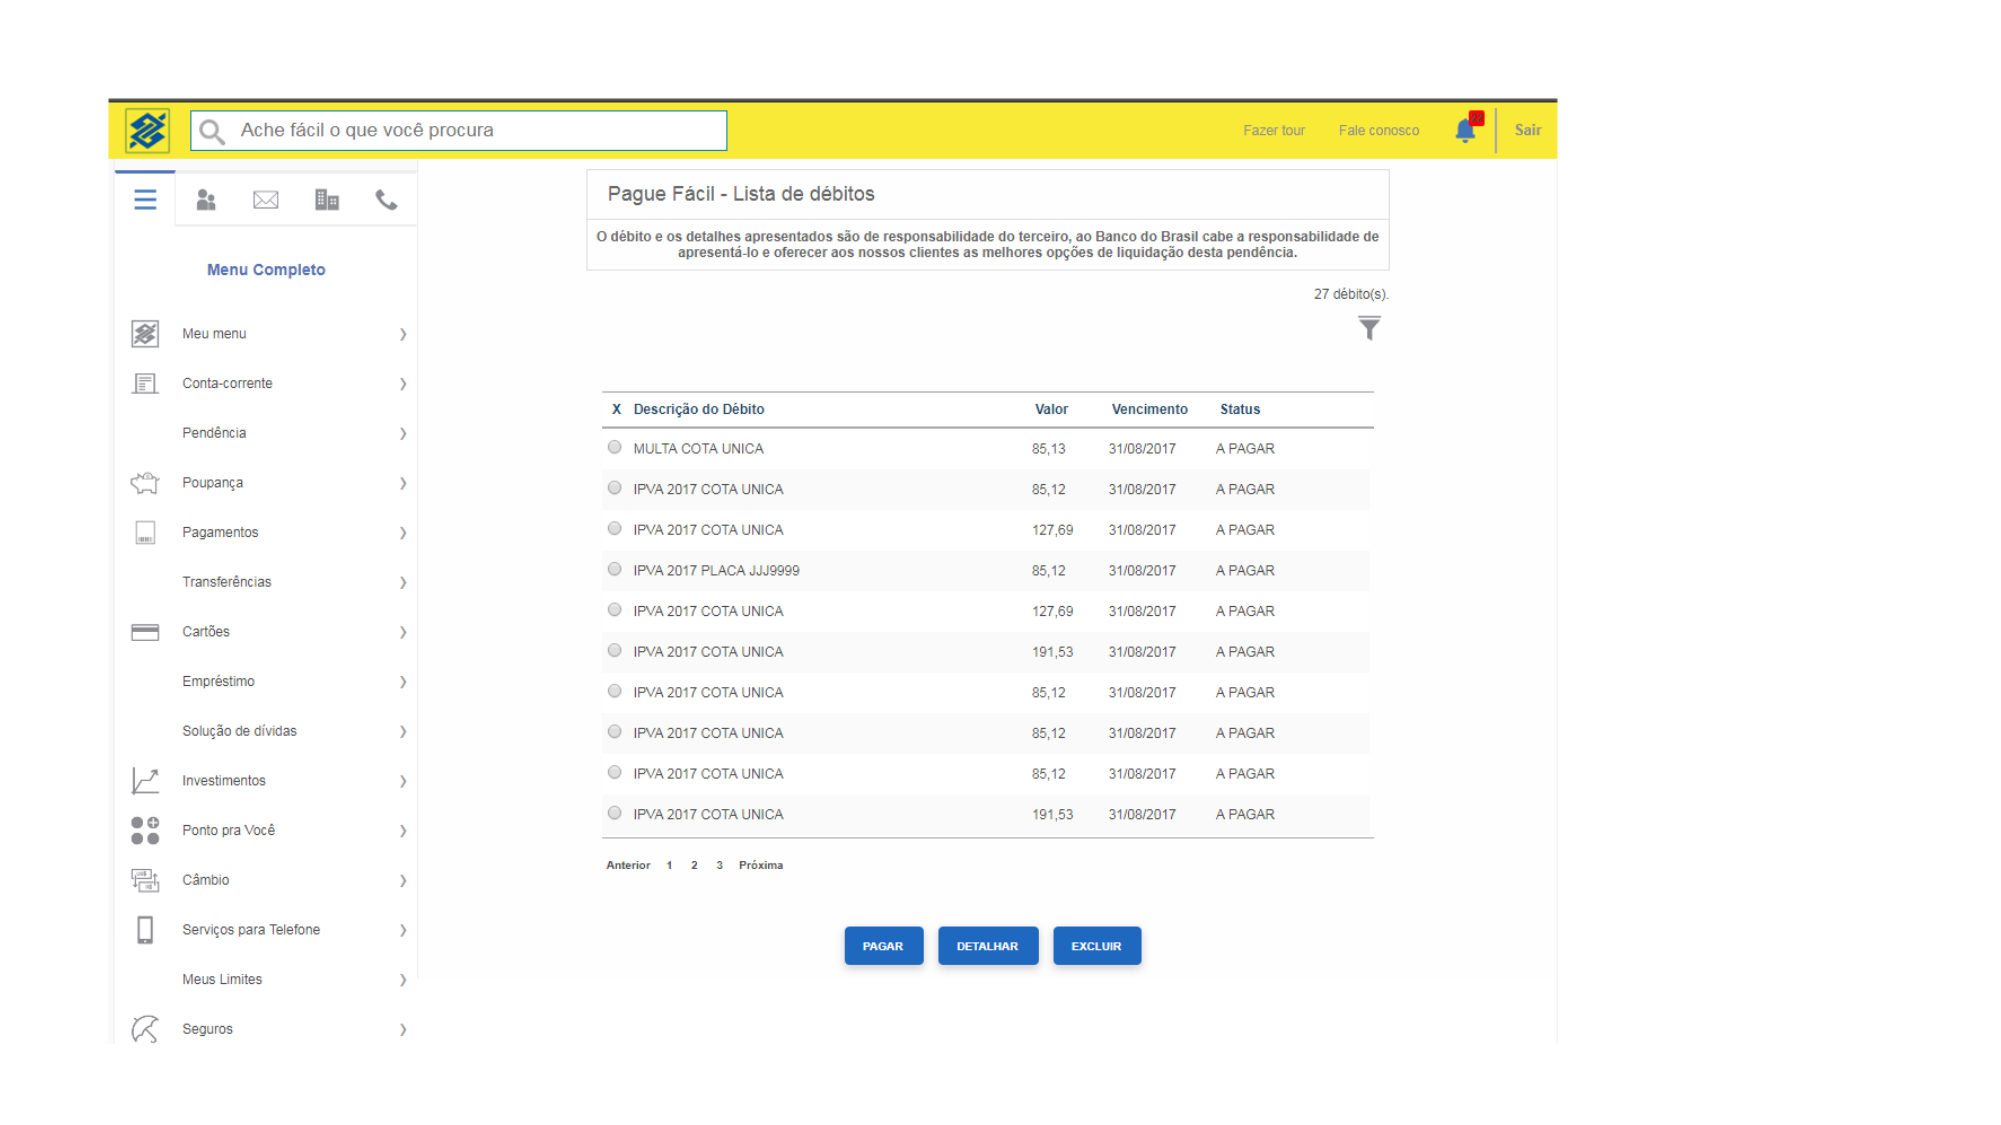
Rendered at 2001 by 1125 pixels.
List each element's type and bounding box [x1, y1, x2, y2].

picture [108, 98, 1558, 1044]
